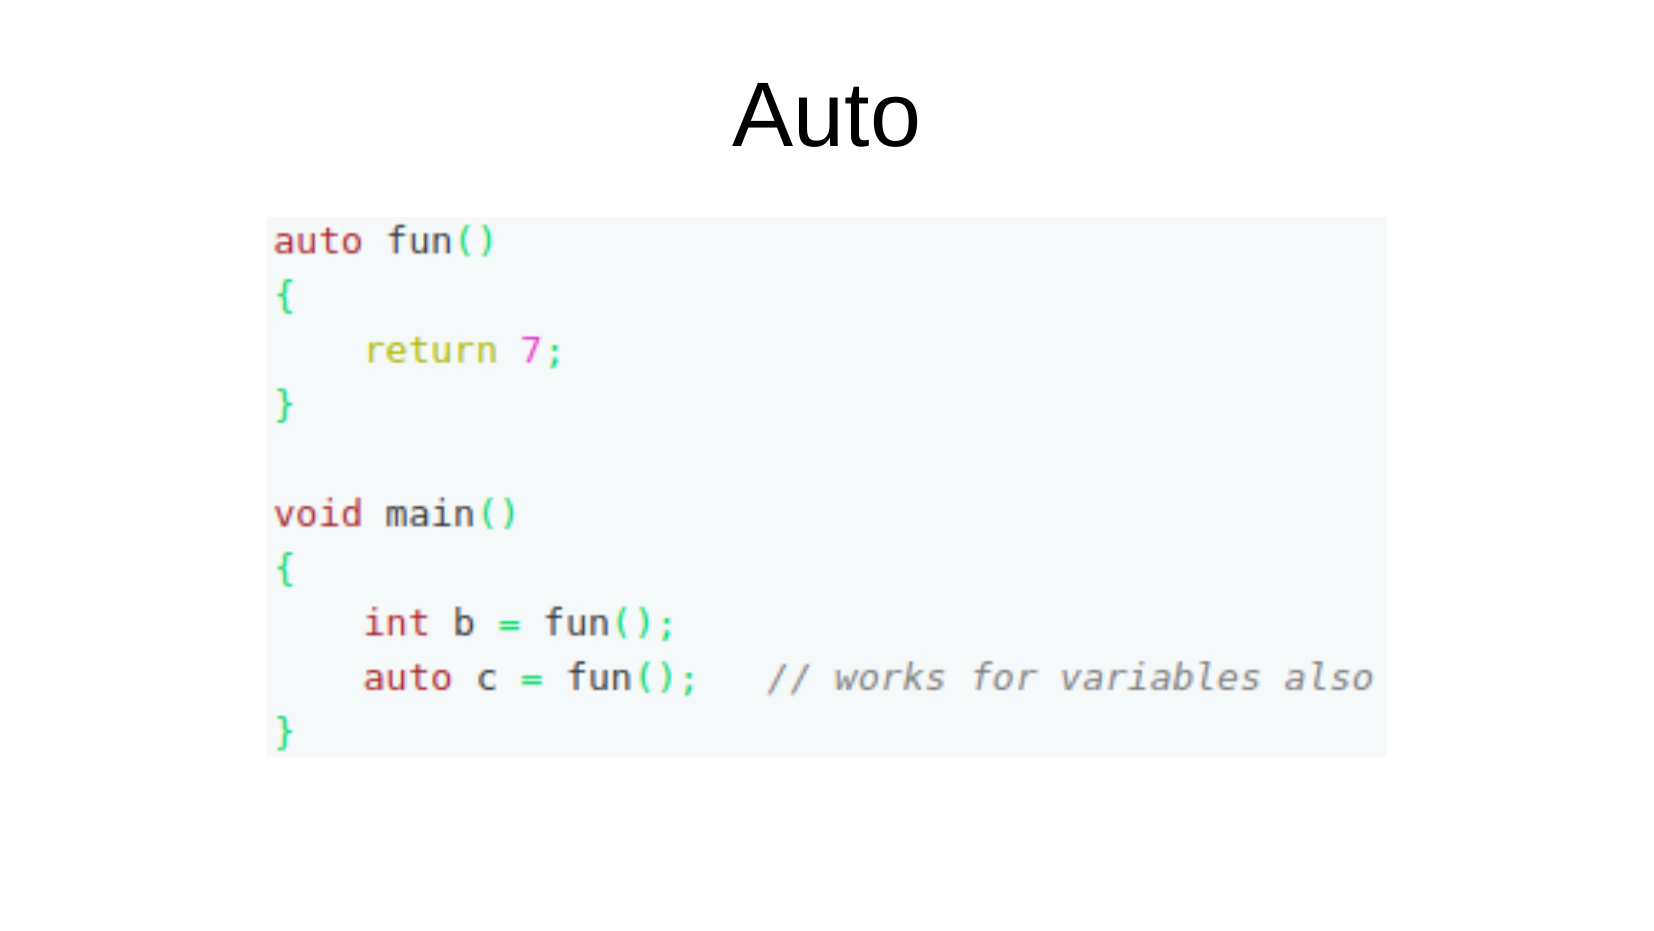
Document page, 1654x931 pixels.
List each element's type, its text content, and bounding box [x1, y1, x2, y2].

picture [267, 217, 1387, 758]
title Auto [82, 37, 1571, 193]
